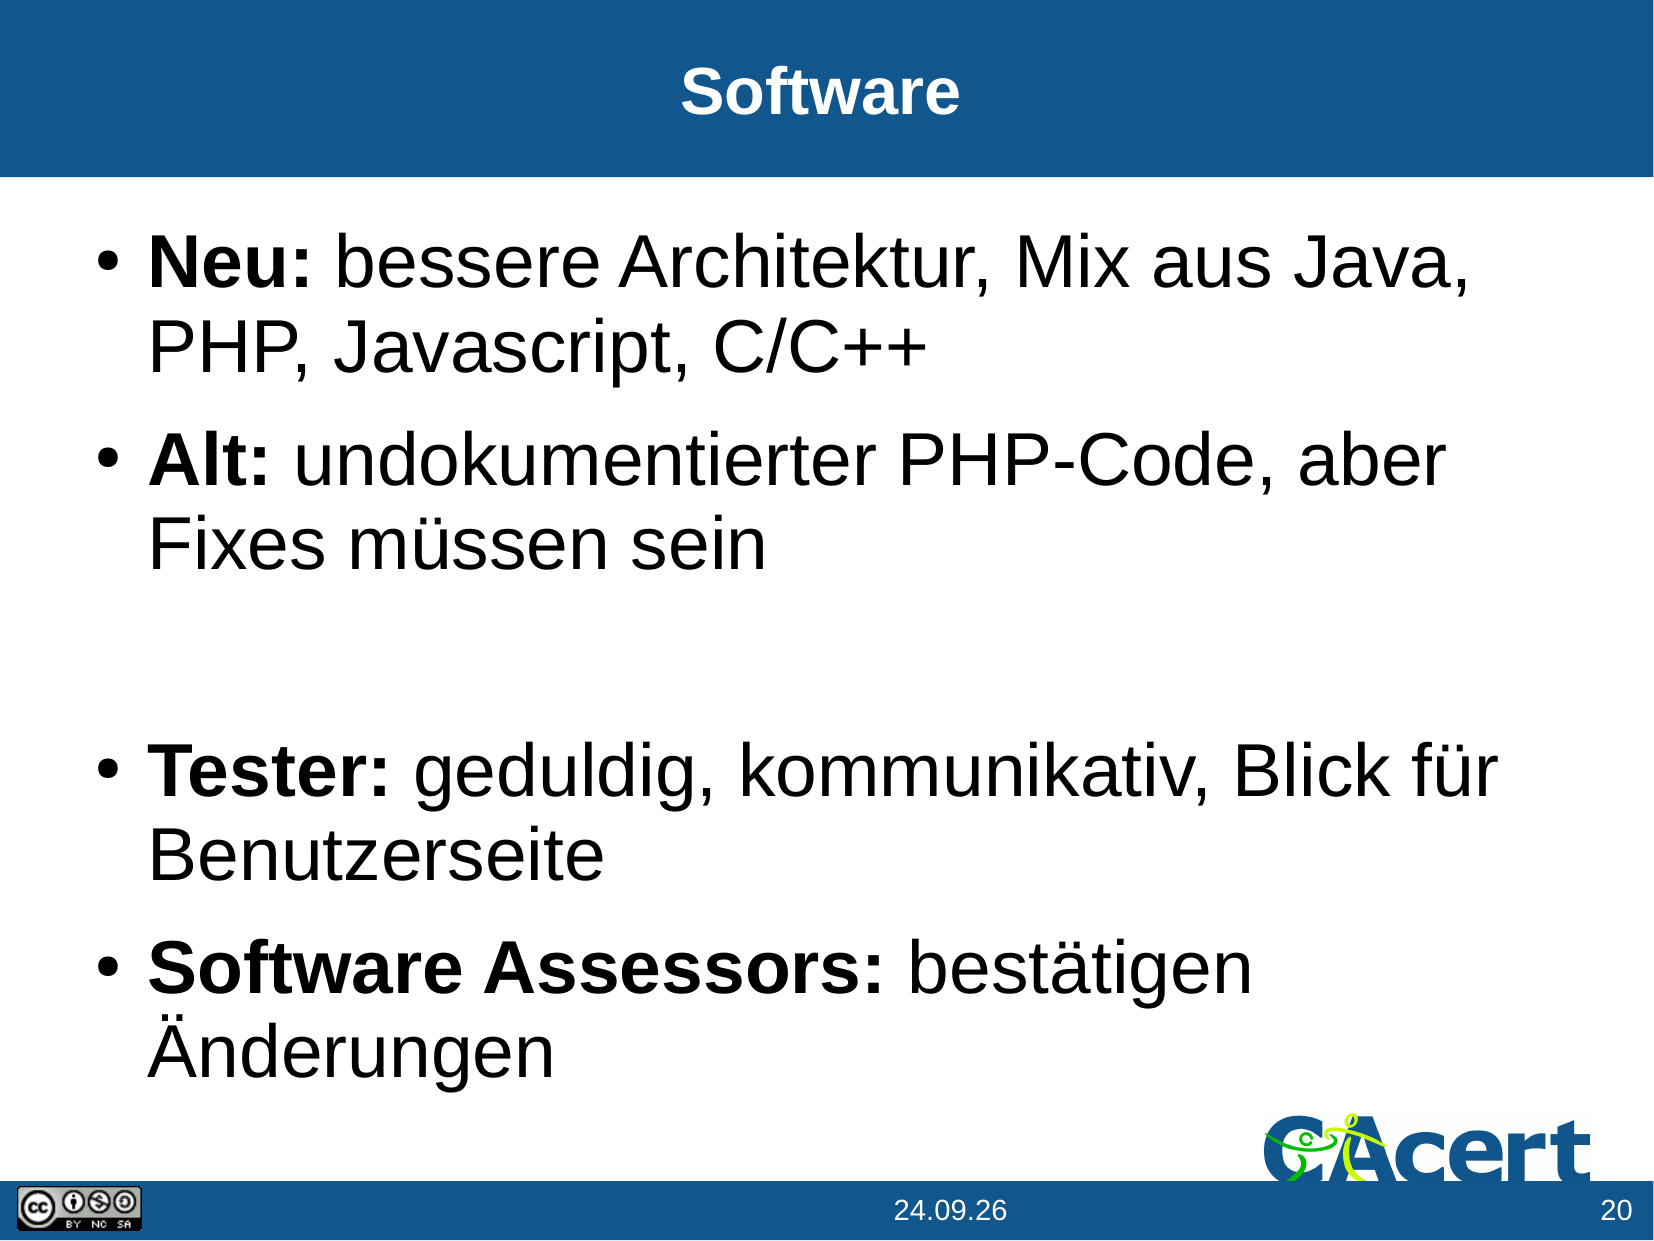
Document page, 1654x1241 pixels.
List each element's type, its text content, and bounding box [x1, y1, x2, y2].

picture [1263, 1112, 1591, 1181]
list Neu: bessere Architektur, Mix aus Java, PHP, Javascript, C/C++ Alt: undokumentierter PHP-Code, aber Fixes müssen sein Tester: geduldig, kommunikativ, Blick für Benutzerseite Software Assessors: bestätigen Änderungen [76, 220, 1565, 1094]
picture [17, 1186, 142, 1231]
title Software [76, 17, 1565, 166]
